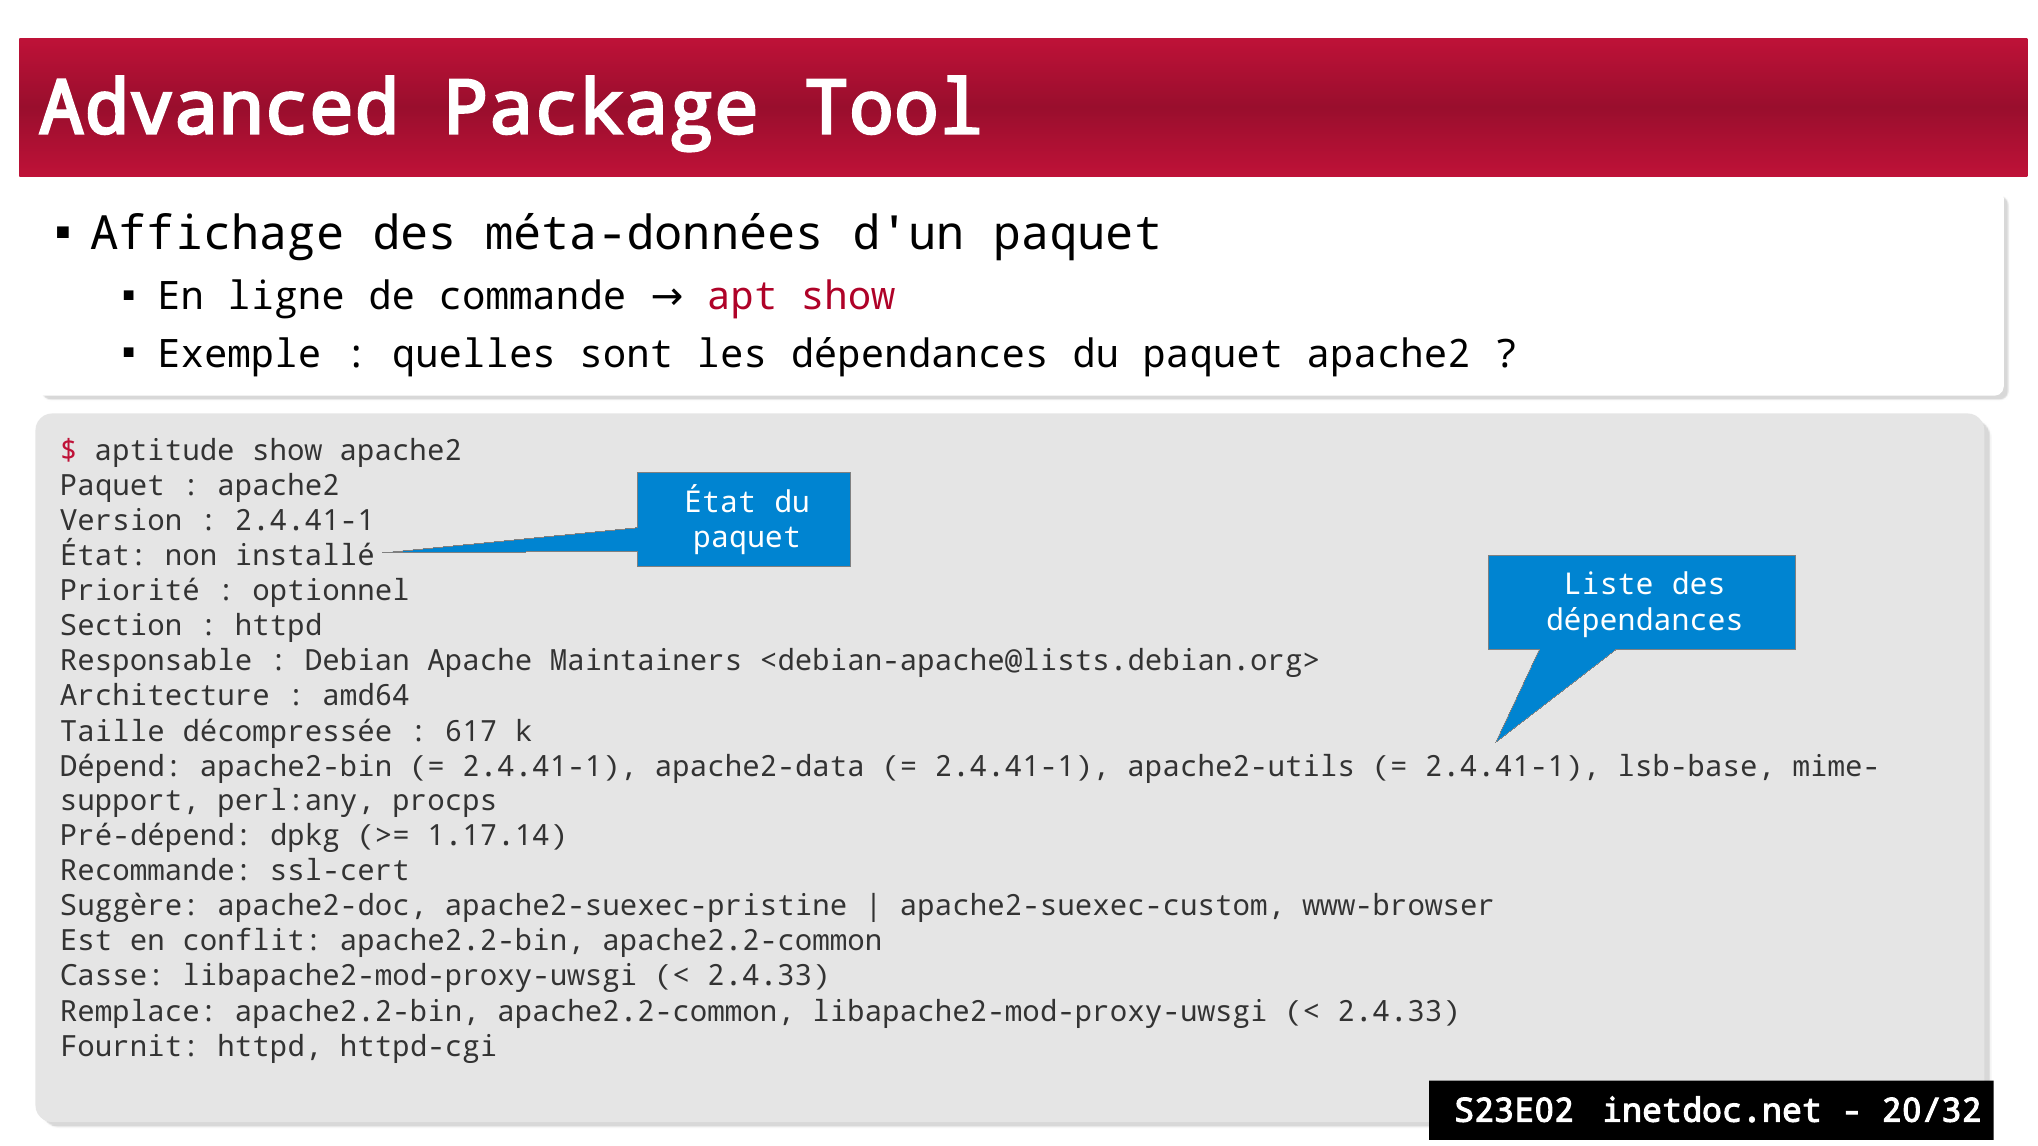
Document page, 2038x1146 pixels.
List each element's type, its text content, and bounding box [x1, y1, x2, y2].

text_box Advanced Package Tool [19, 38, 2028, 177]
text_box Affichage des méta-données d'un paquet En ligne de commande → apt show Exemple : quelles sont les dépendances du paquet apache2 ? [35, 188, 2004, 396]
text_box S23E02 inetdoc.net - <numéro>/32 [1429, 1080, 1994, 1140]
text_box État du paquet [382, 472, 851, 567]
text_box $ aptitude show apache2 Paquet : apache2 Version : 2.4.41-1 État: non installé Priorité : optionnel Section : httpd Responsable : Debian Apache Maintainers <debian-apache@lists.debian.org> Architecture : amd64 Taille décompressée : 617 k Dépend: apache2-bin (= 2.4.41-1), apache2-data (= 2.4.41-1), apache2-utils (= 2.4.41-1), lsb-base, mime-support, perl:any, procps Pré-dépend: dpkg (>= 1.17.14) Recommande: ssl-cert Suggère: apache2-doc, apache2-suexec-pristine | apache2-suexec-custom, www-browser Est en conflit: apache2.2-bin, apache2.2-common Casse: libapache2-mod-proxy-uwsgi (< 2.4.33) Remplace: apache2.2-bin, apache2.2-common, libapache2-mod-proxy-uwsgi (< 2.4.33) Fournit: httpd, httpd-cgi [35, 413, 1985, 1123]
text_box Liste des dépendances [1488, 555, 1796, 743]
